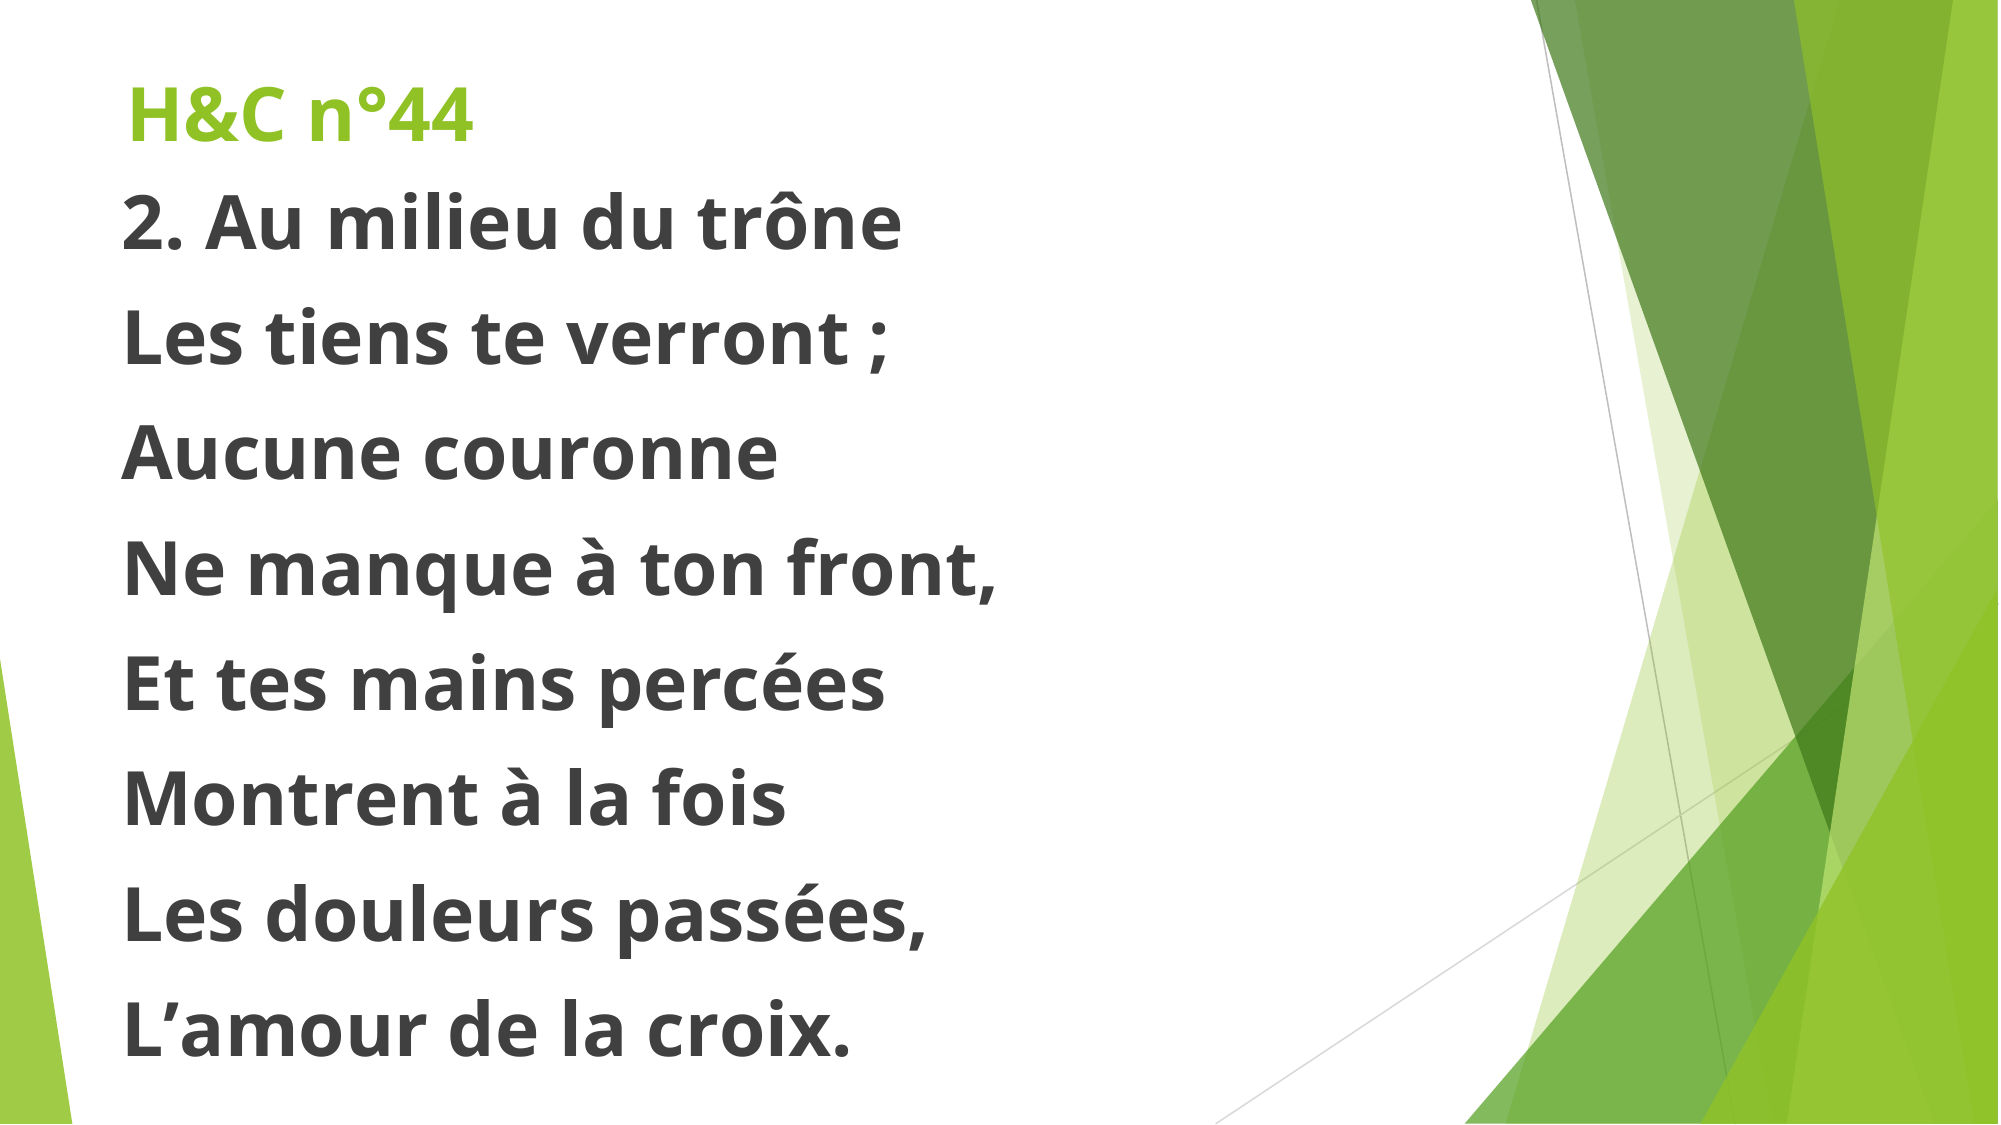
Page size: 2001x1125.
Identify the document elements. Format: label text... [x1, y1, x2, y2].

text_box 2. Au milieu du trône Les tiens te verront ; Aucune couronne Ne manque à ton front, Et tes mains percées Montrent à la fois Les douleurs passées, L’amour de la croix. [106, 153, 1961, 1075]
text_box H&C n°44 [111, 59, 1522, 153]
